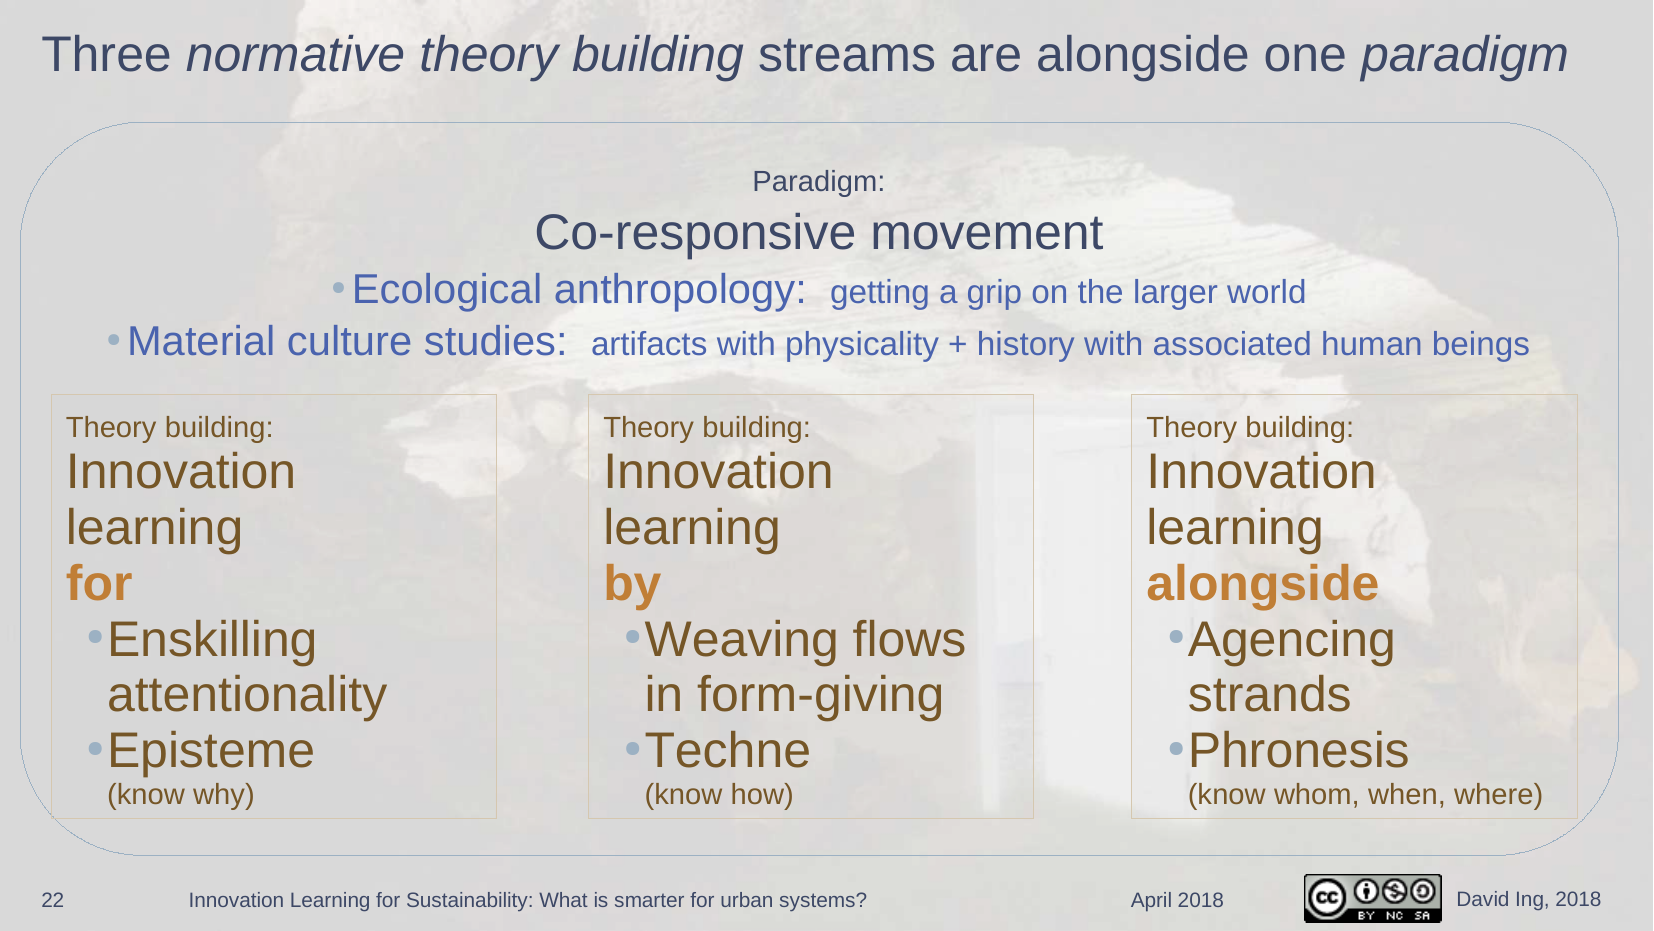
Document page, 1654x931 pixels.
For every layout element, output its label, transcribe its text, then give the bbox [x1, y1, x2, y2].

text_box Value-elevating co-creation Providers and customer mutually experience, and then improve [0, 0, 1653, 931]
title Three normative theory building streams are alongside one paradigm [41, 30, 1613, 126]
text_box Theory building: Innovation learning for Enskilling attentionality Episteme (know why) [51, 394, 497, 819]
text_box Paradigm: Co-responsive movement Ecological anthropology: getting a grip on the larger world Material culture studies: artifacts with physicality + history with associated human beings [20, 122, 1619, 856]
picture [1304, 874, 1442, 923]
text_box Theory building: Innovation learning by Weaving flows in form-giving Techne (know how) [588, 394, 1034, 819]
text_box Theory building: Innovation learning alongside Agencing strands Phronesis (know whom, when, where) [1131, 394, 1578, 819]
